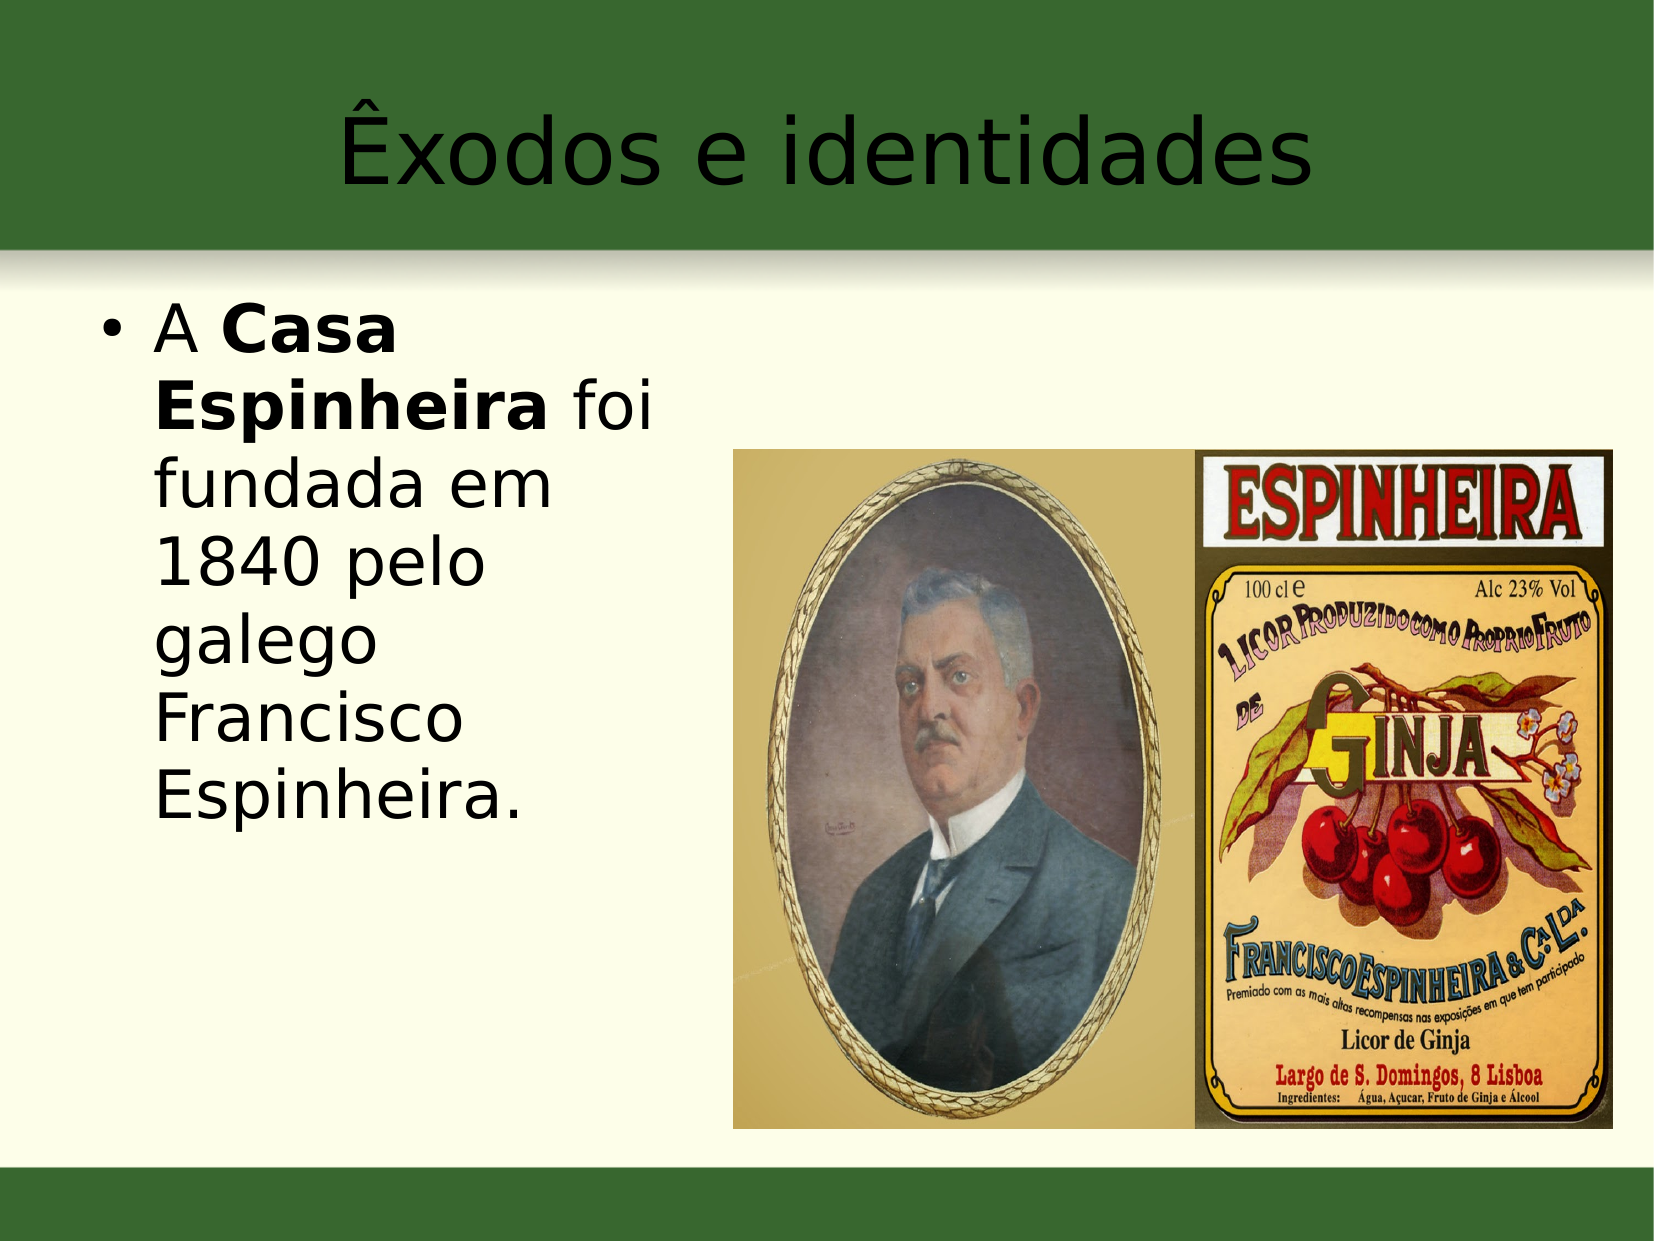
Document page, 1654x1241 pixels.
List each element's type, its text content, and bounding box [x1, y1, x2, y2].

picture [0, 0, 1654, 1241]
title Êxodos e identidades [82, 49, 1571, 257]
list A Casa Espinheira foi fundada em 1840 pelo galego Francisco Espinheira. [82, 290, 676, 1109]
